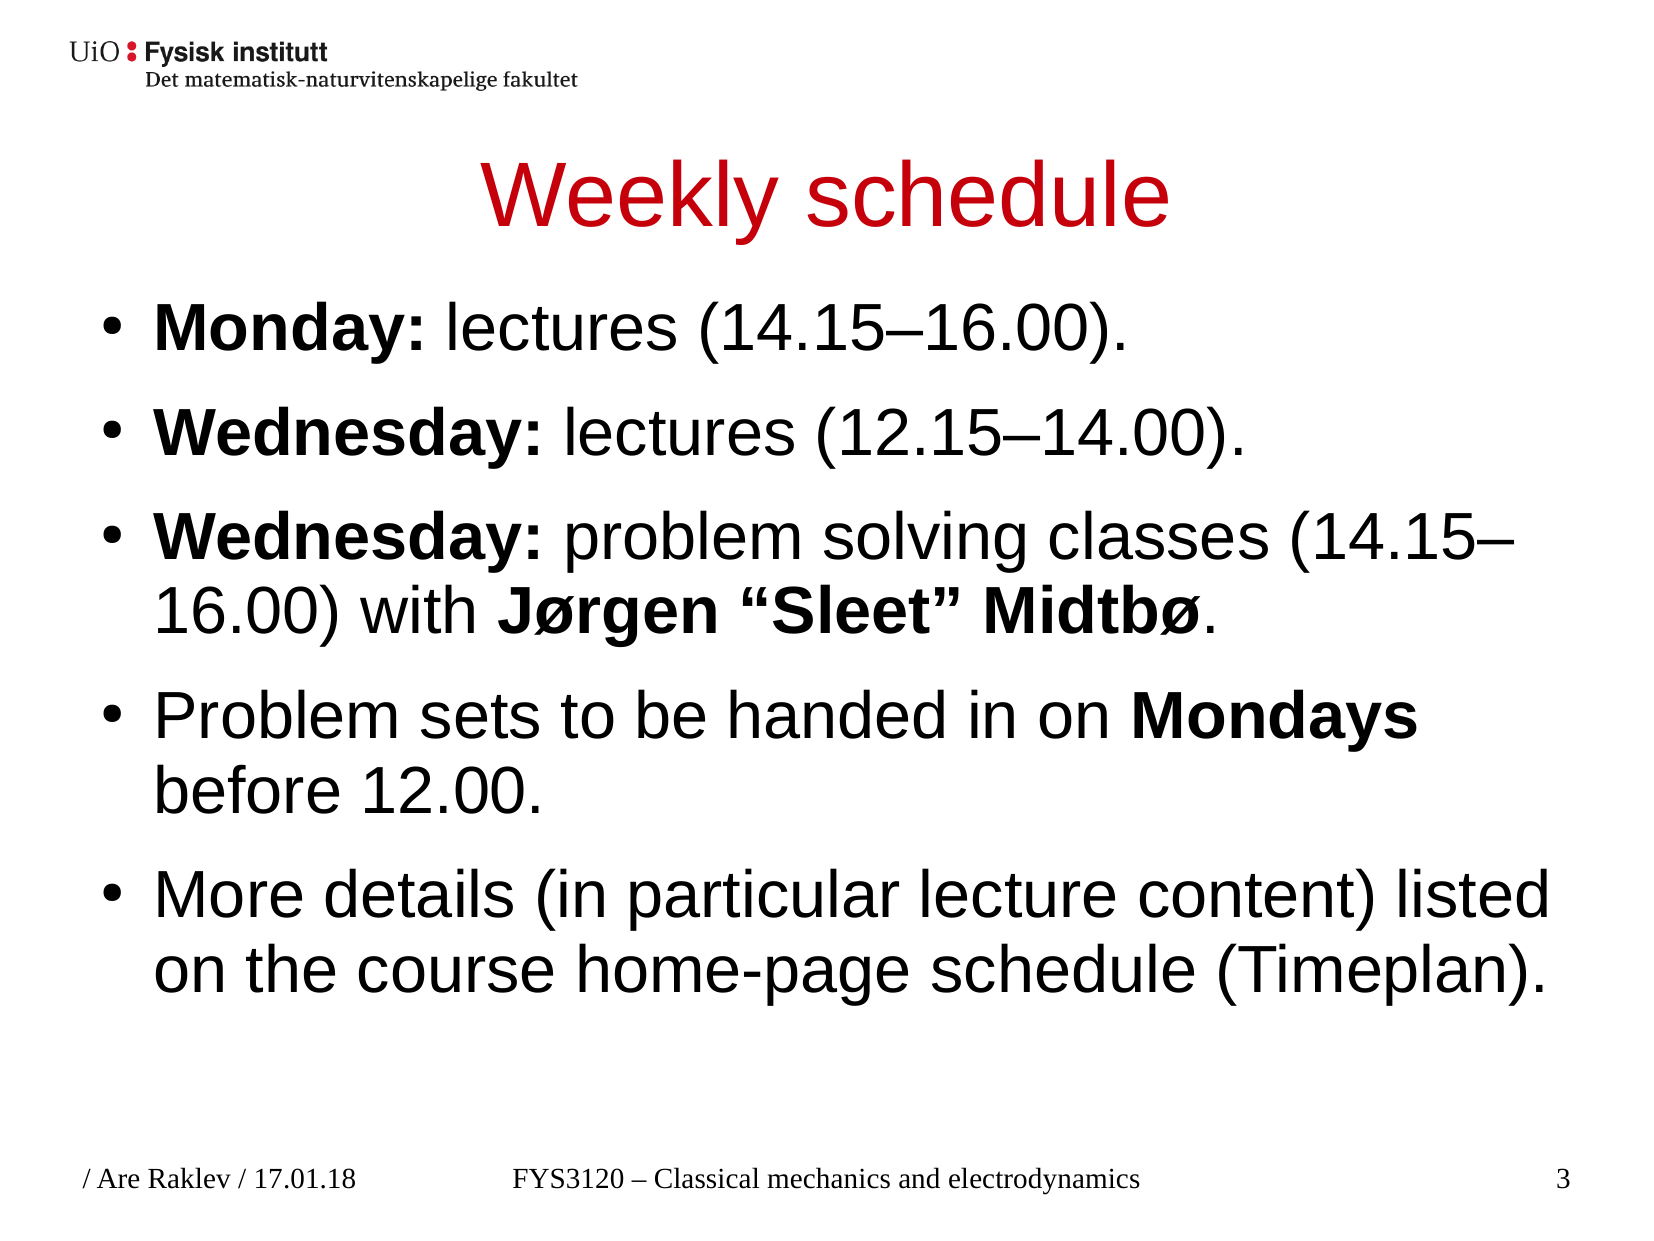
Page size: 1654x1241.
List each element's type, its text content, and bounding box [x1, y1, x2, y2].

title Weekly schedule [82, 90, 1571, 290]
picture [68, 37, 581, 93]
list Monday: lectures (14.15–16.00). Wednesday: lectures (12.15–14.00). Wednesday: problem solving classes (14.15–16.00) with Jørgen “Sleet” Midtbø. Problem sets to be handed in on Mondays before 12.00. More details (in particular lecture content) listed on the course home-page schedule (Timeplan). [82, 290, 1576, 1193]
